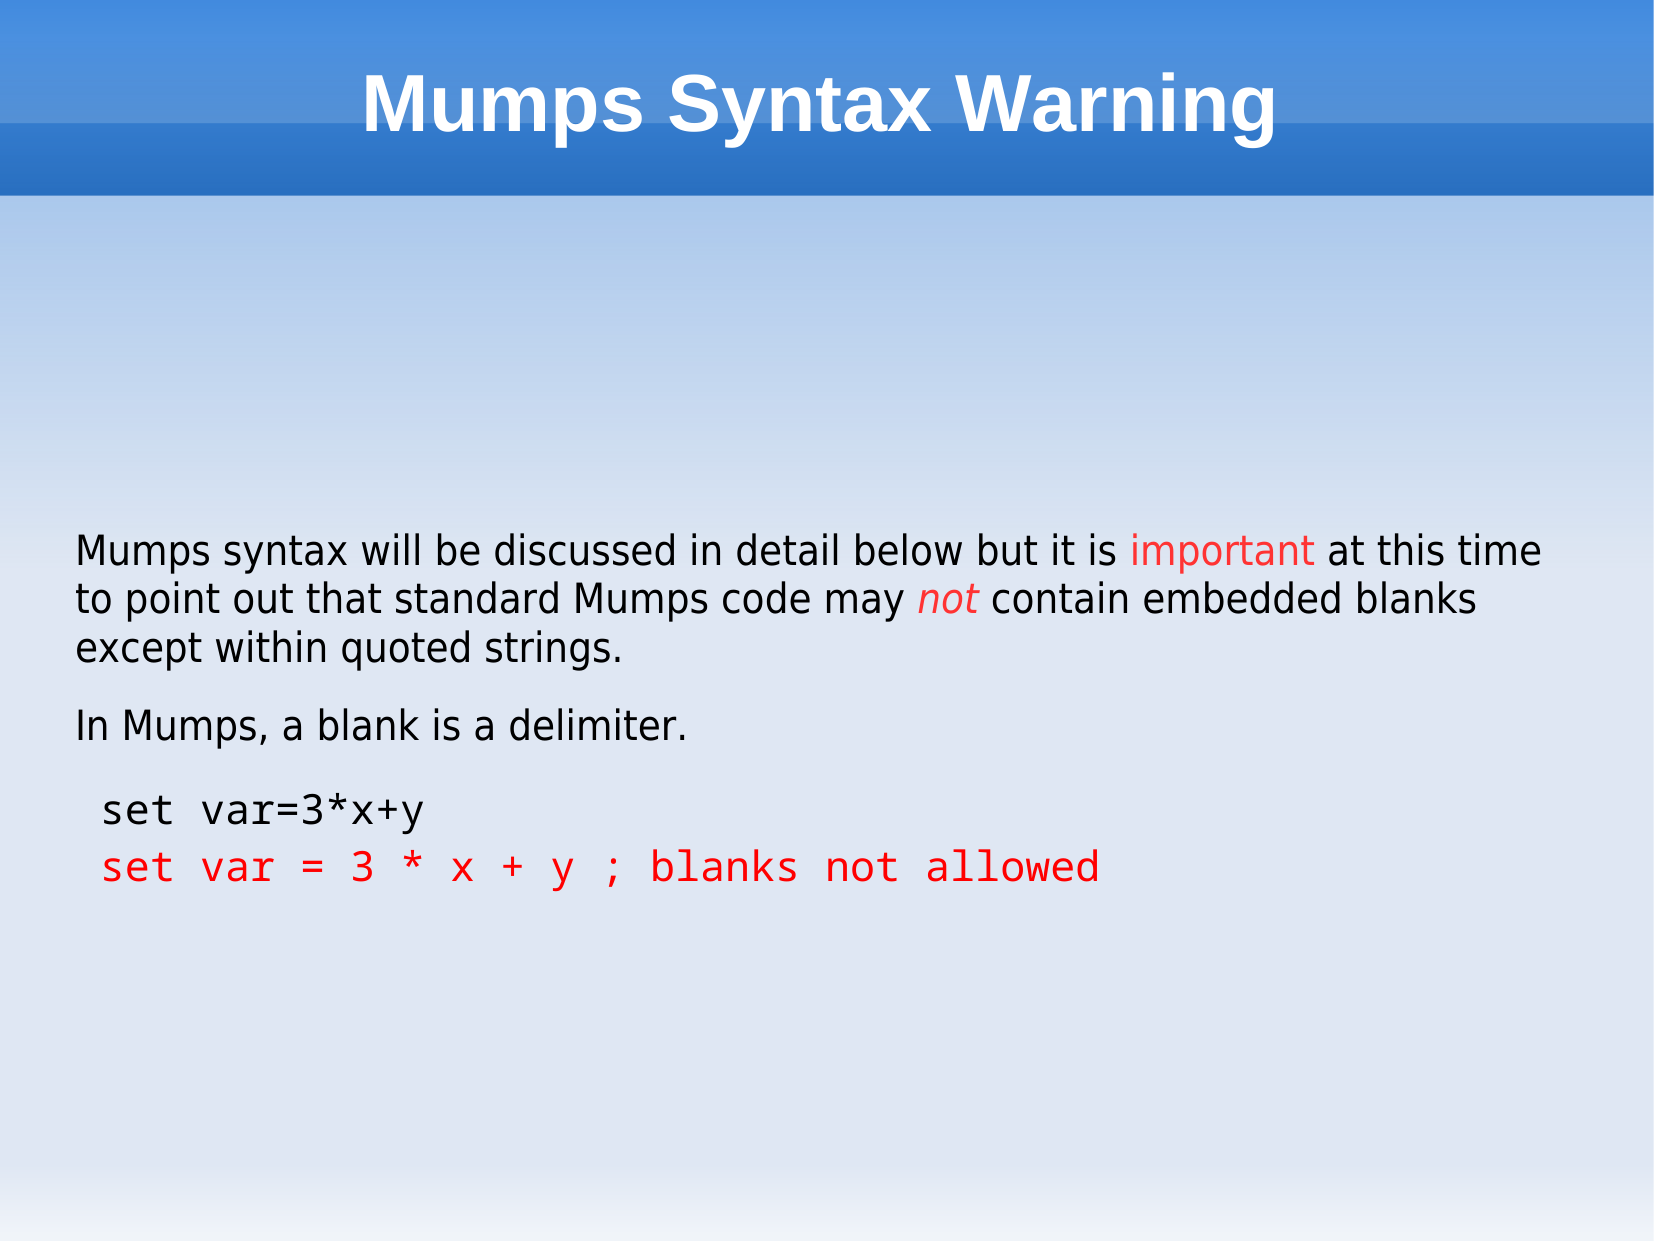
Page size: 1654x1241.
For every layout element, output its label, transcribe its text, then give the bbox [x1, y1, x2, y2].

picture [0, 0, 1654, 1241]
list Mumps syntax will be discussed in detail below but it is important at this time to point out that standard Mumps code may not contain embedded blanks except within quoted strings. In Mumps, a blank is a delimiter. set var=3*x+y set var = 3 * x + y ; blanks not allowed [75, 261, 1564, 1159]
title Mumps Syntax Warning [76, 0, 1565, 208]
